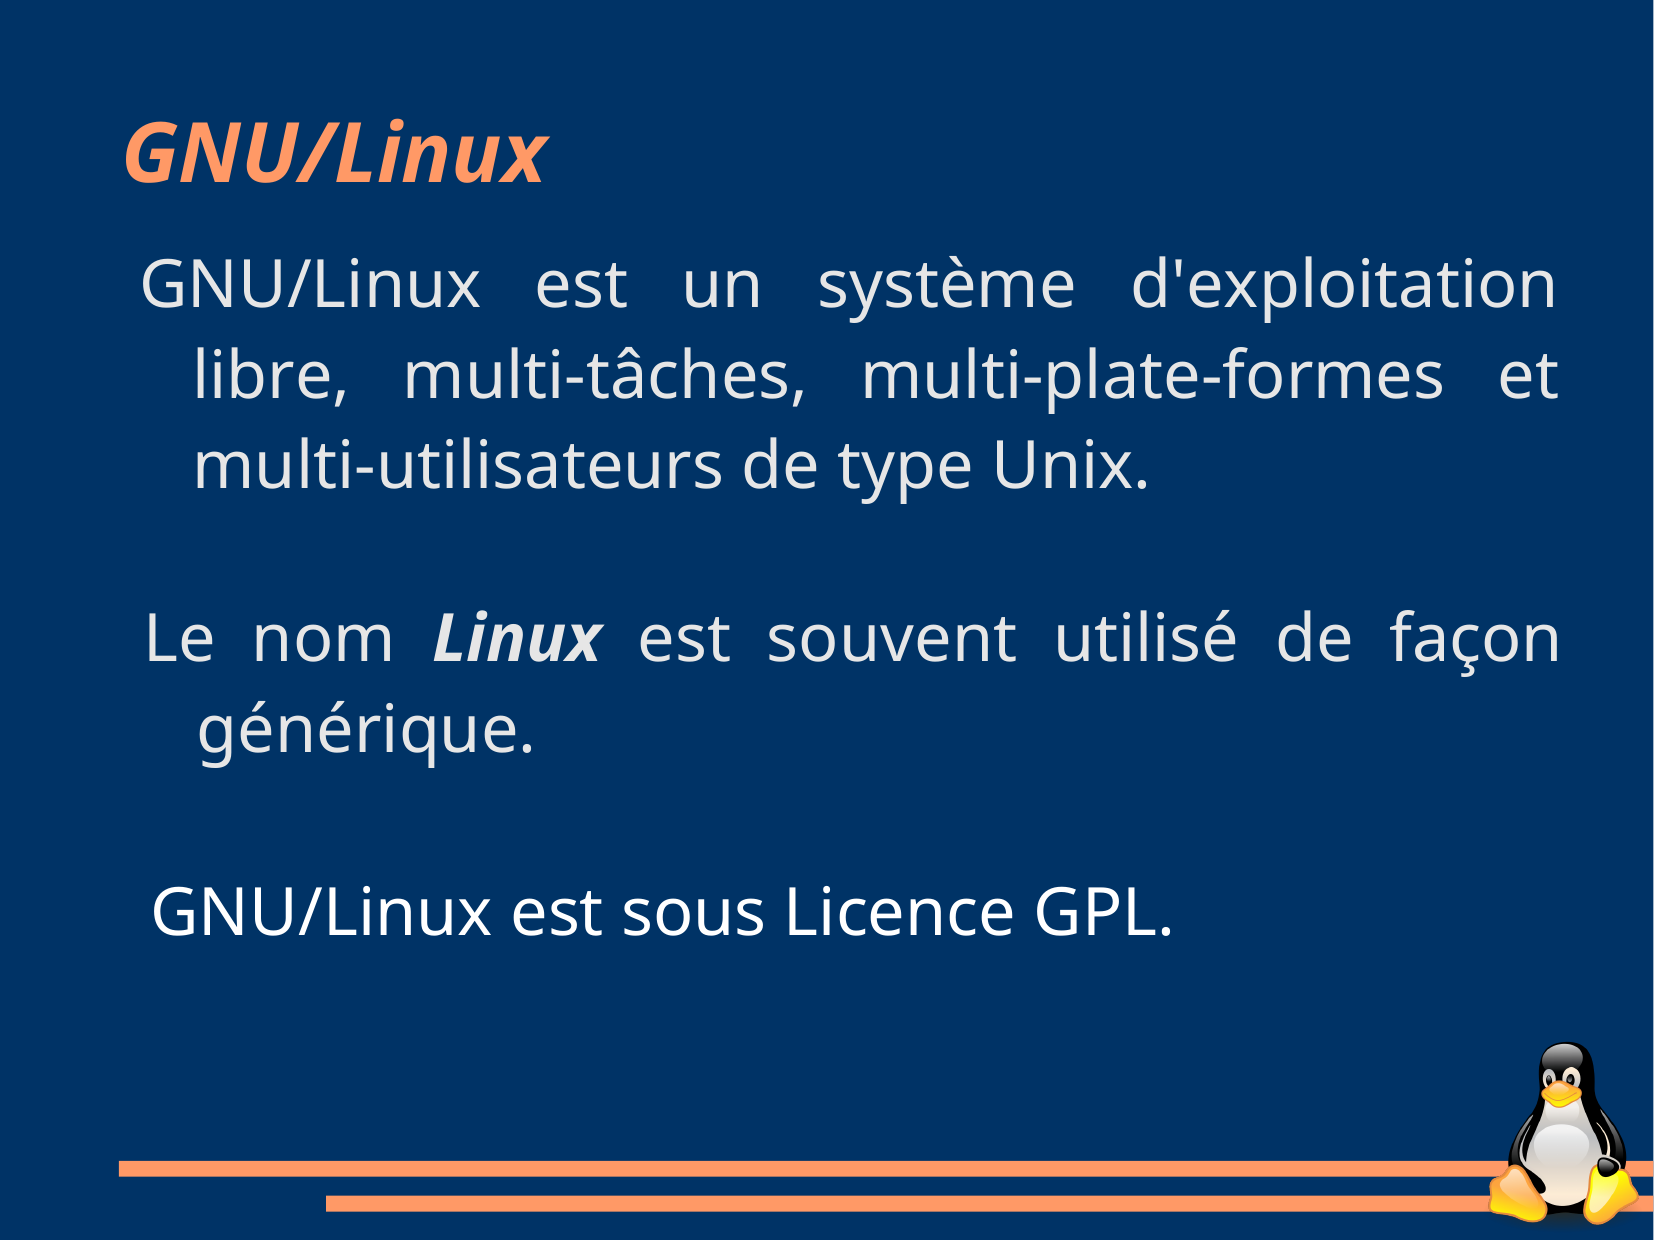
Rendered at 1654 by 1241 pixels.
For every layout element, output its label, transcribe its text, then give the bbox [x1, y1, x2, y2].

picture [1476, 1033, 1649, 1241]
list Le nom Linux est souvent utilisé de façon générique. [125, 590, 1565, 768]
text_box GNU/Linux est sous Licence GPL. [118, 788, 1418, 975]
title GNU/Linux [121, 46, 1534, 236]
list GNU/Linux est un système d'exploitation libre, multi-tâches, multi-plate-formes et multi-utilisateurs de type Unix. [121, 236, 1561, 502]
